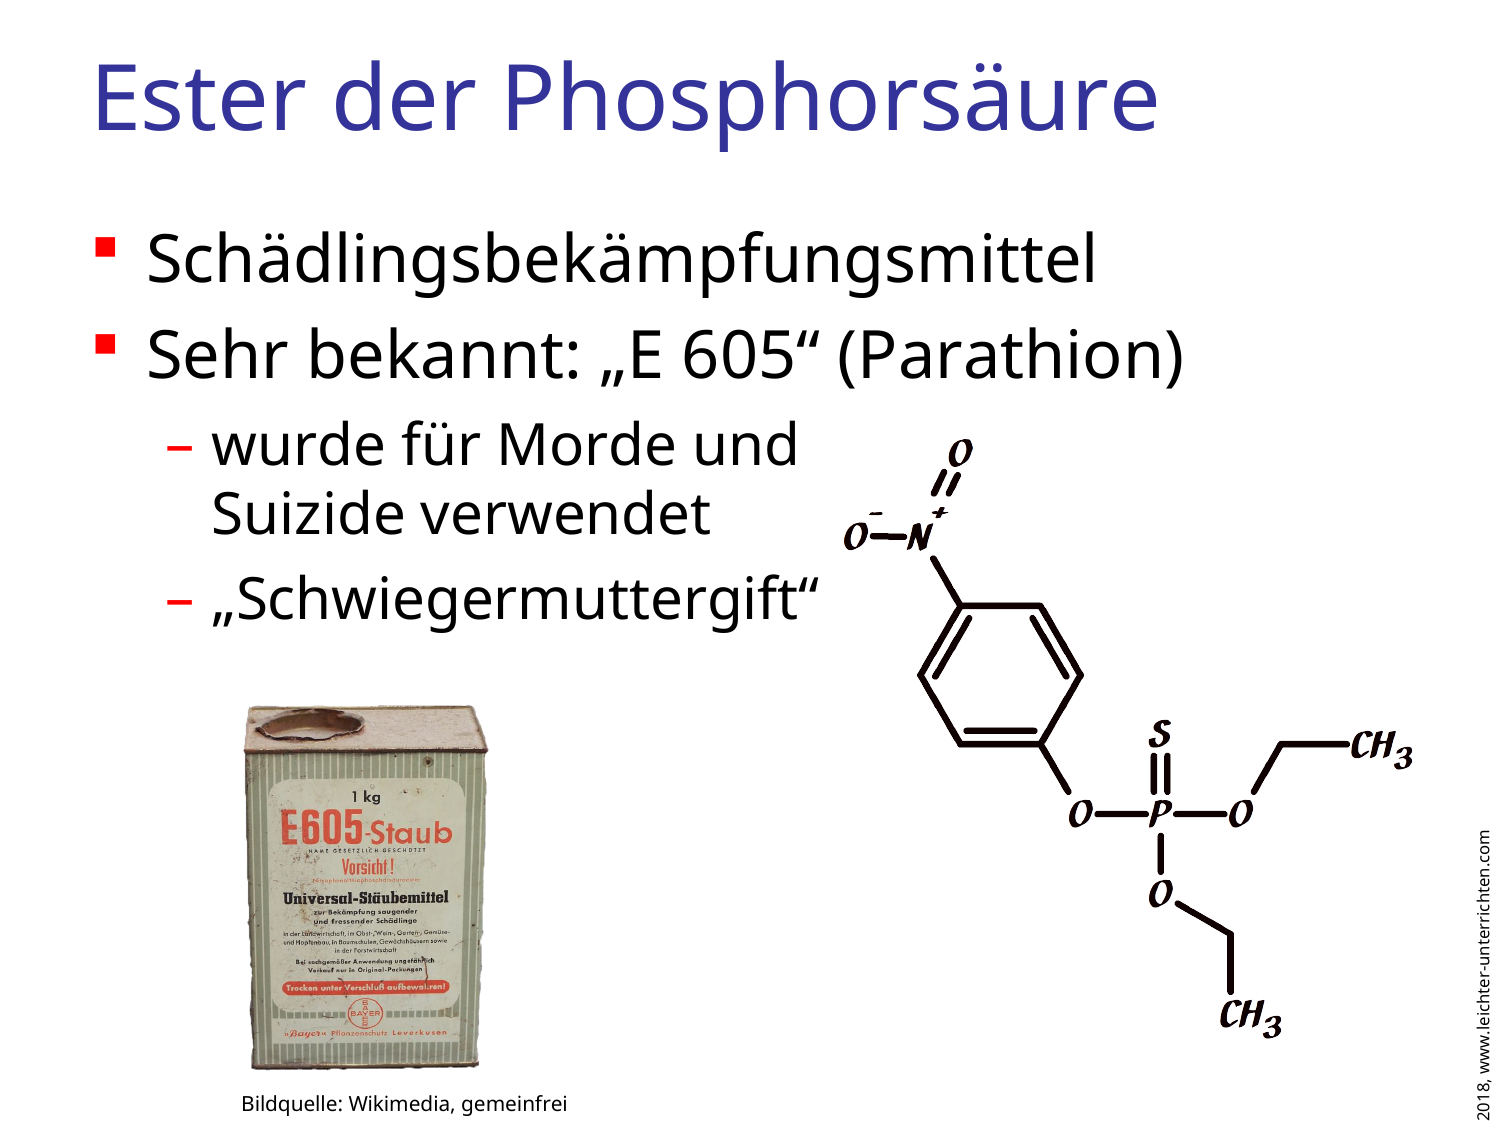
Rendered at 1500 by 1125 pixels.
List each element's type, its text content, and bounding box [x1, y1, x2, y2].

picture [242, 704, 489, 1071]
picture [844, 424, 1413, 1047]
list Schädlingsbekämpfungsmittel Sehr bekannt: „E 605“ (Parathion) wurde für Morde und Suizide verwendet „Schwiegermuttergift“ [75, 208, 1426, 1094]
text_box Bildquelle: Wikimedia, gemeinfrei [226, 1082, 583, 1123]
title Ester der Phosphorsäure [75, 0, 1426, 188]
